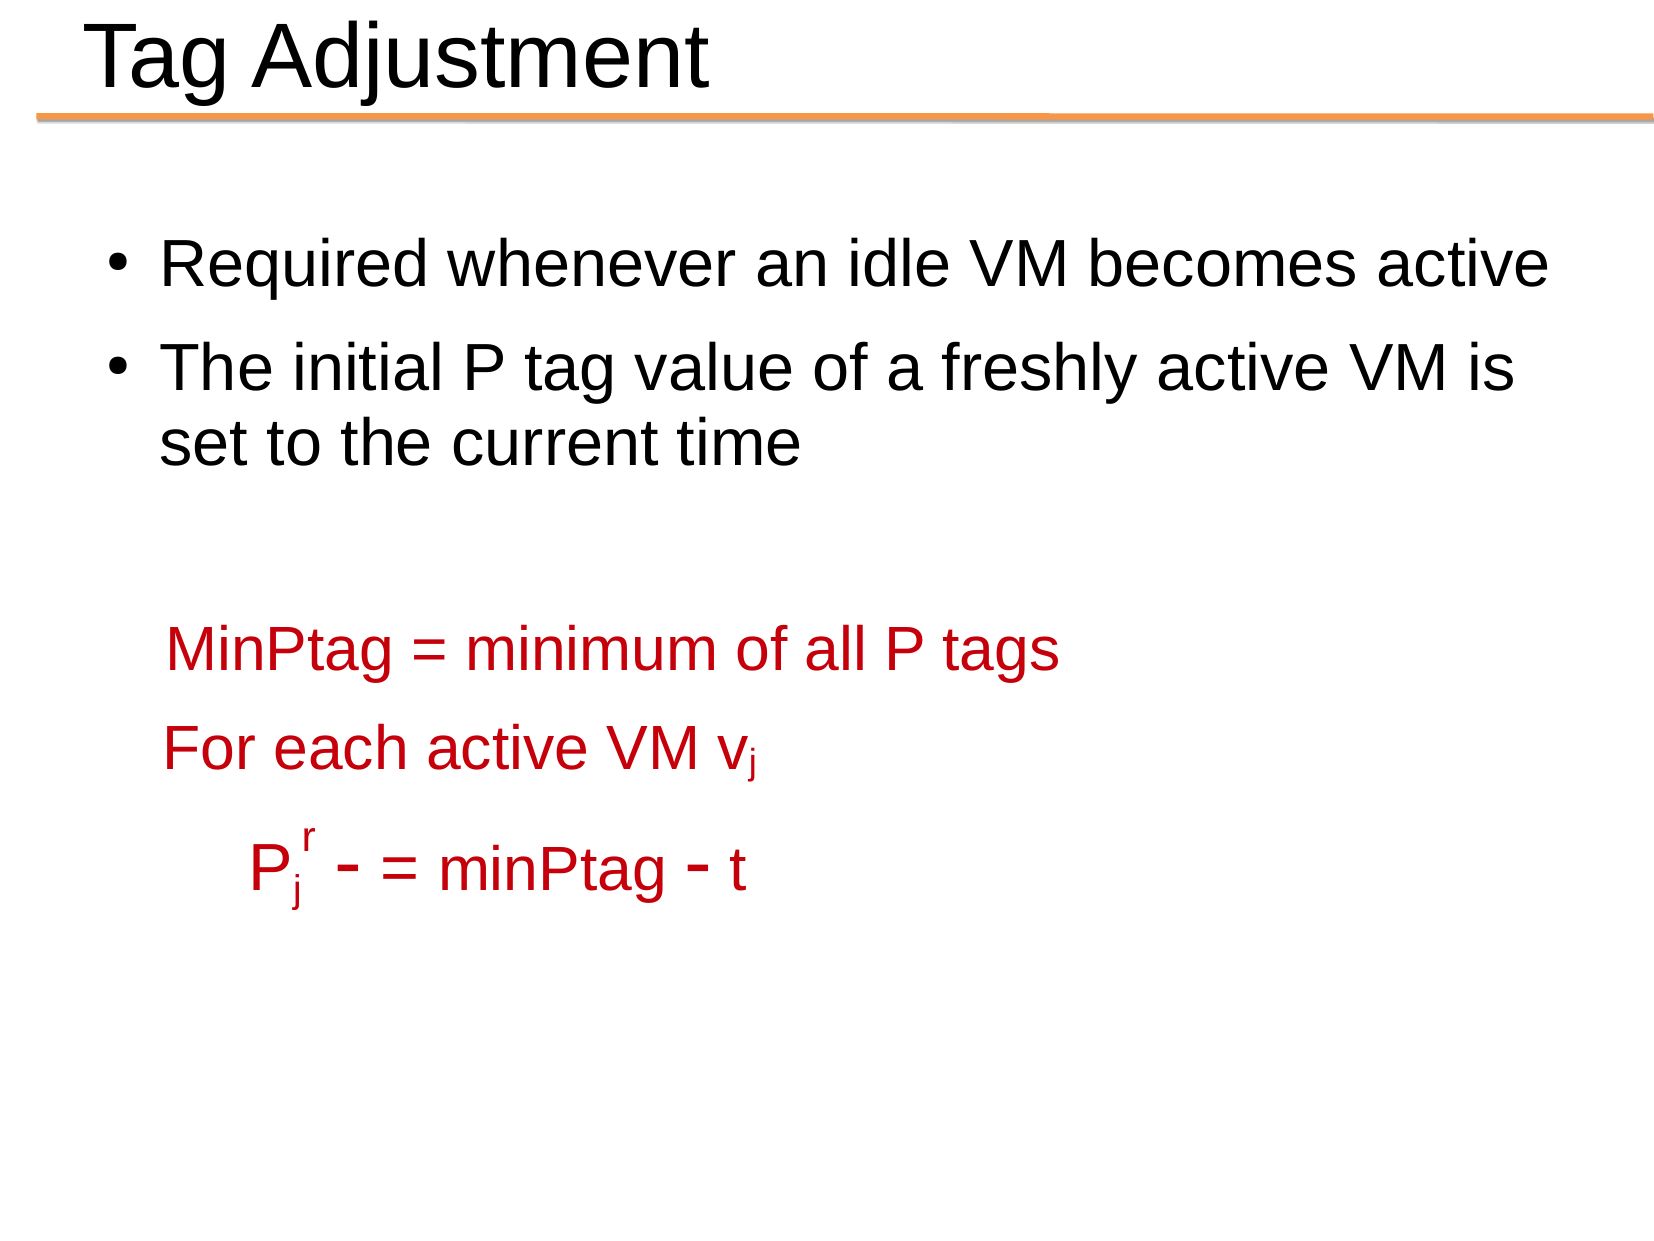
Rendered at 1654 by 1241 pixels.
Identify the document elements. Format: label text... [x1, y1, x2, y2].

list Required whenever an idle VM becomes active The initial P tag value of a freshly active VM is set to the current time MinPtag = minimum of all P tags For each active VM vj Pjr - = minPtag - t [88, 124, 1577, 1217]
title Tag Adjustment [82, 4, 1571, 108]
